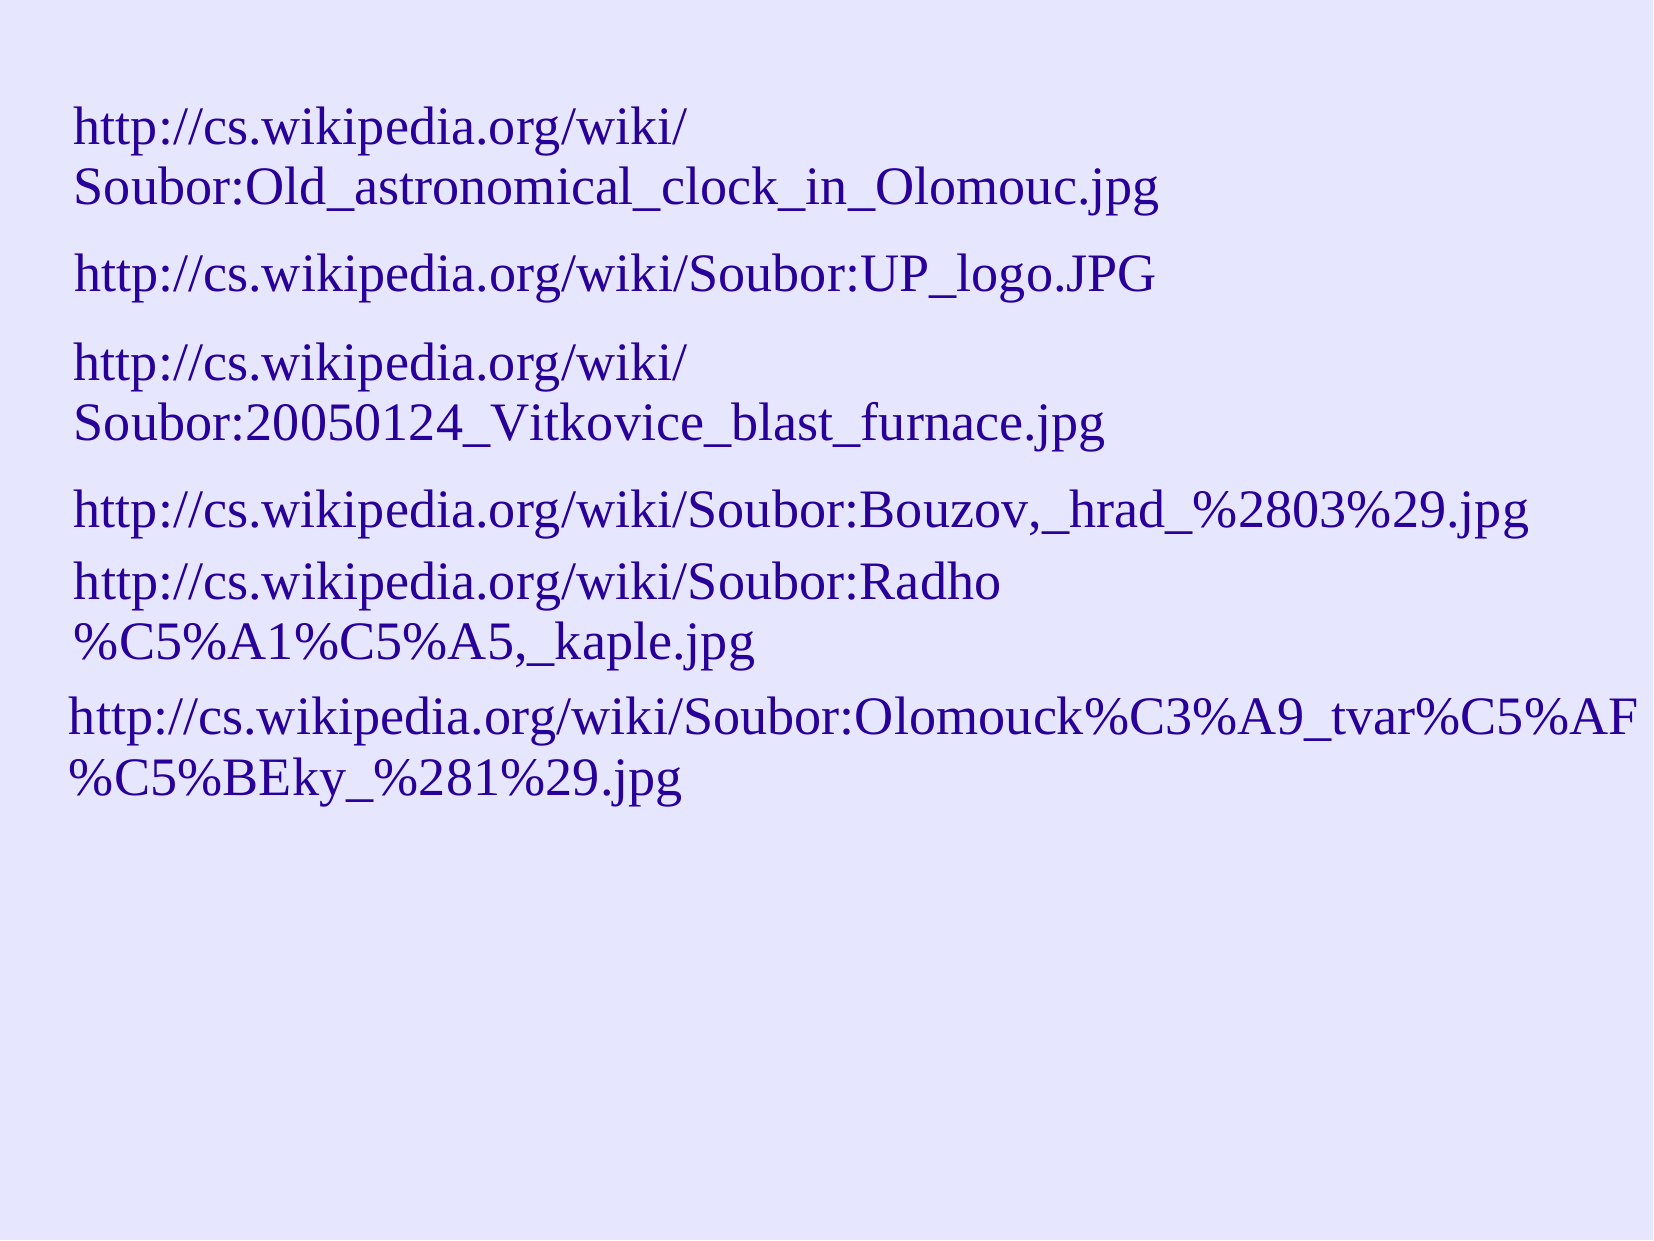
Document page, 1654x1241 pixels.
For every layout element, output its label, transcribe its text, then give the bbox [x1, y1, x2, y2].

text_box http://cs.wikipedia.org/wiki/Soubor:20050124_Vitkovice_blast_furnace.jpg [59, 324, 1540, 461]
text_box http://cs.wikipedia.org/wiki/Soubor:UP_logo.JPG [59, 236, 1241, 312]
text_box http://cs.wikipedia.org/wiki/Soubor:Radho%C5%A1%C5%A5,_kaple.jpg [59, 543, 1595, 679]
text_box http://cs.wikipedia.org/wiki/Soubor:Bouzov,_hrad_%2803%29.jpg [59, 472, 1566, 543]
text_box http://cs.wikipedia.org/wiki/Soubor:Old_astronomical_clock_in_Olomouc.jpg [59, 88, 1536, 225]
text_box http://cs.wikipedia.org/wiki/Soubor:Olomouck%C3%A9_tvar%C5%AF%C5%BEky_%281%29.jpg [54, 679, 1654, 815]
